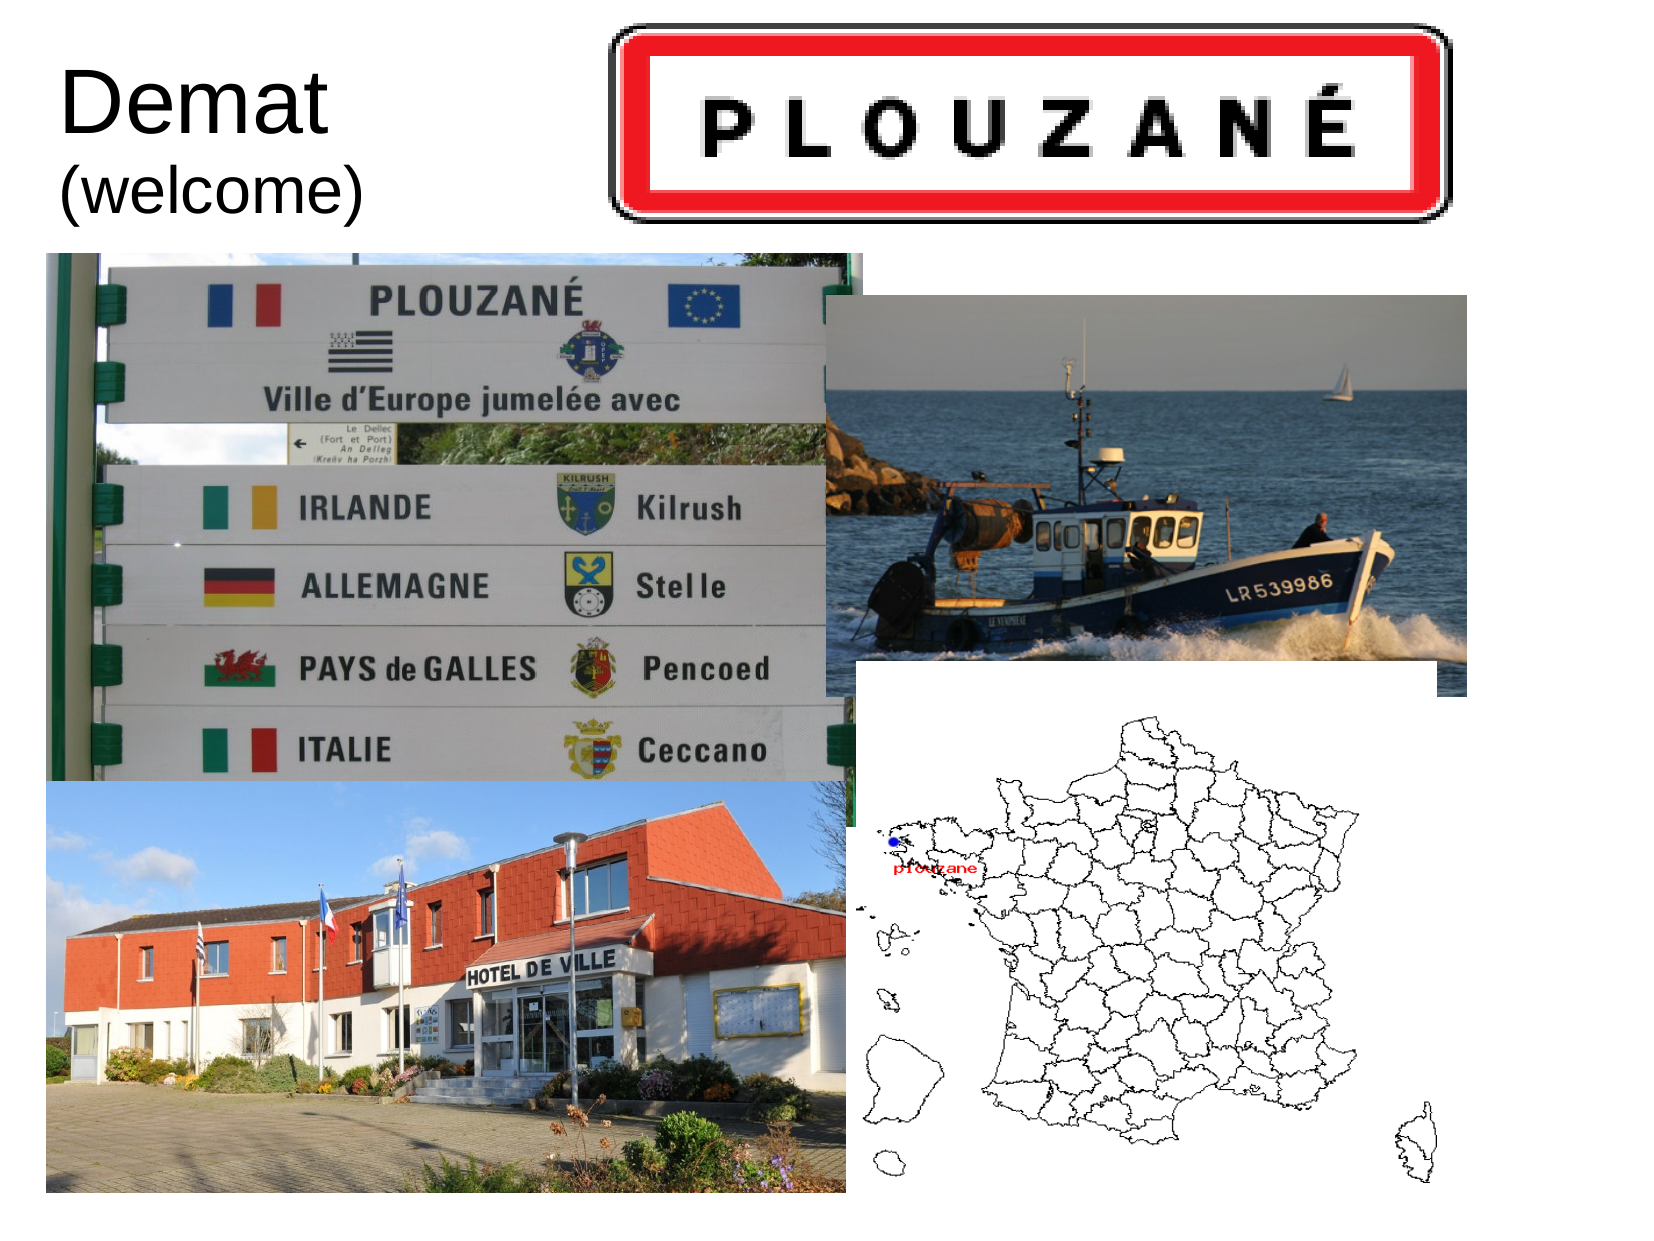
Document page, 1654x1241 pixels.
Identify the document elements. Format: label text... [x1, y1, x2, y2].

picture [46, 253, 1467, 1193]
picture [608, 23, 1453, 224]
title Demat (welcome) [59, 35, 1548, 243]
